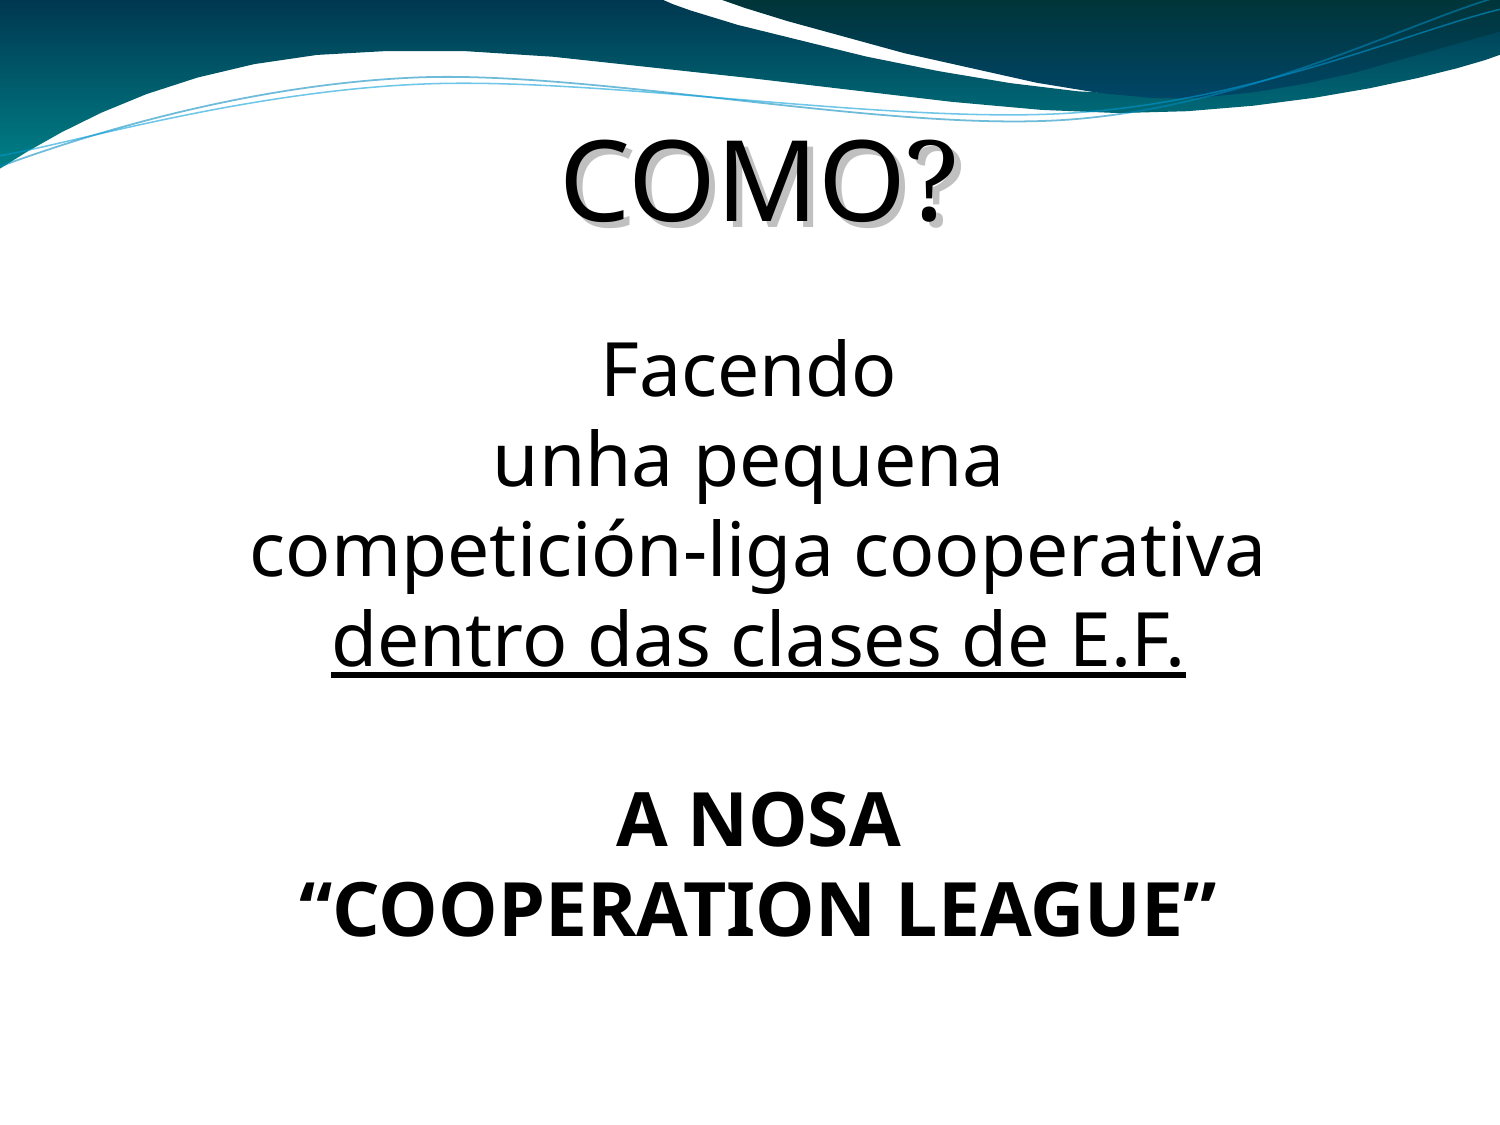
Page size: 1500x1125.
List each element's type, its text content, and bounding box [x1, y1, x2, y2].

text_box Facendo unha pequena competición-liga cooperativa dentro das clases de E.F. A NOSA “COOPERATION LEAGUE” [144, 314, 1373, 966]
text_box COMO? [545, 102, 974, 252]
